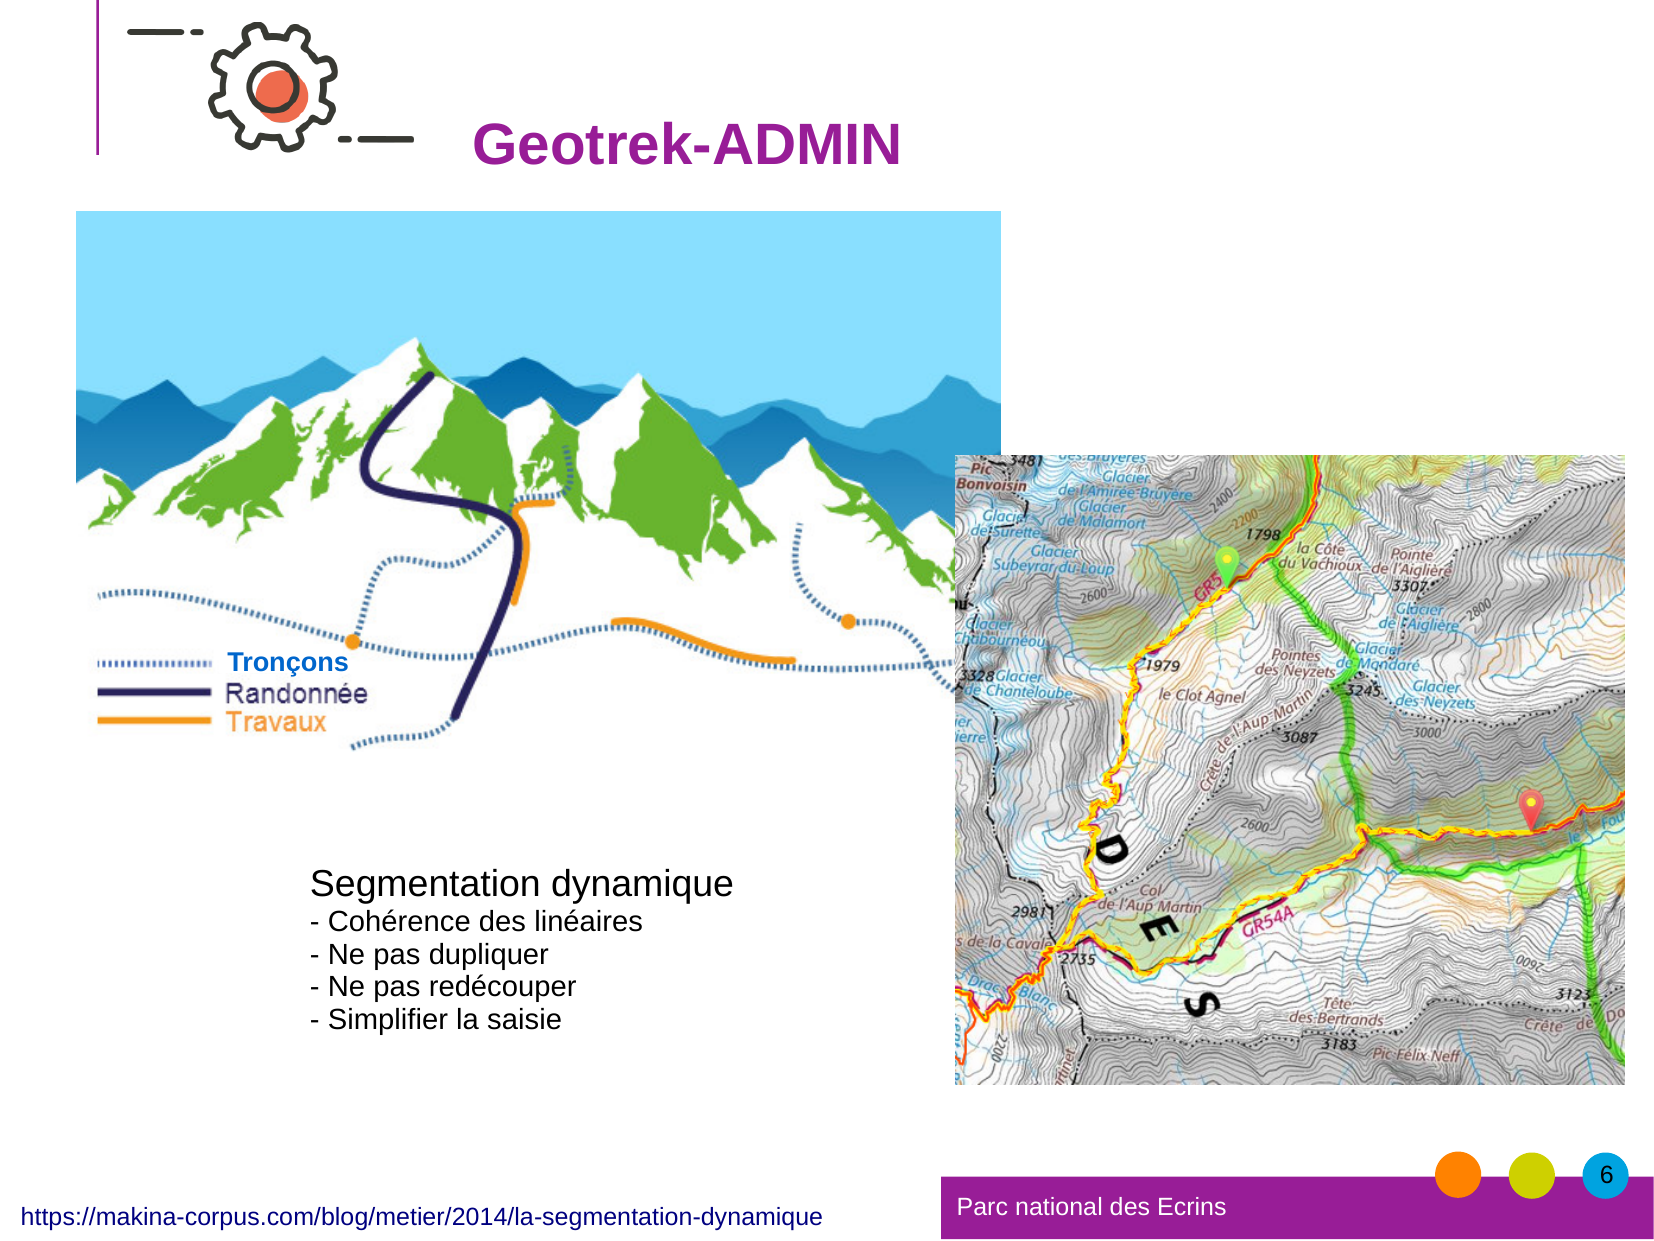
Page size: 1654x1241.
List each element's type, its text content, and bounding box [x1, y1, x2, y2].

text_box https://makina-corpus.com/blog/metier/2014/la-segmentation-dynamique [5, 1195, 983, 1241]
text_box [1001, 259, 1005, 331]
text_box Tronçons [212, 639, 364, 686]
text_box Segmentation dynamique - Cohérence des linéaires - Ne pas dupliquer - Ne pas redécouper - Simplifier la saisie [295, 855, 749, 1044]
picture [127, 22, 414, 153]
picture [76, 211, 1625, 1085]
title Geotrek-ADMIN [472, 29, 1241, 178]
